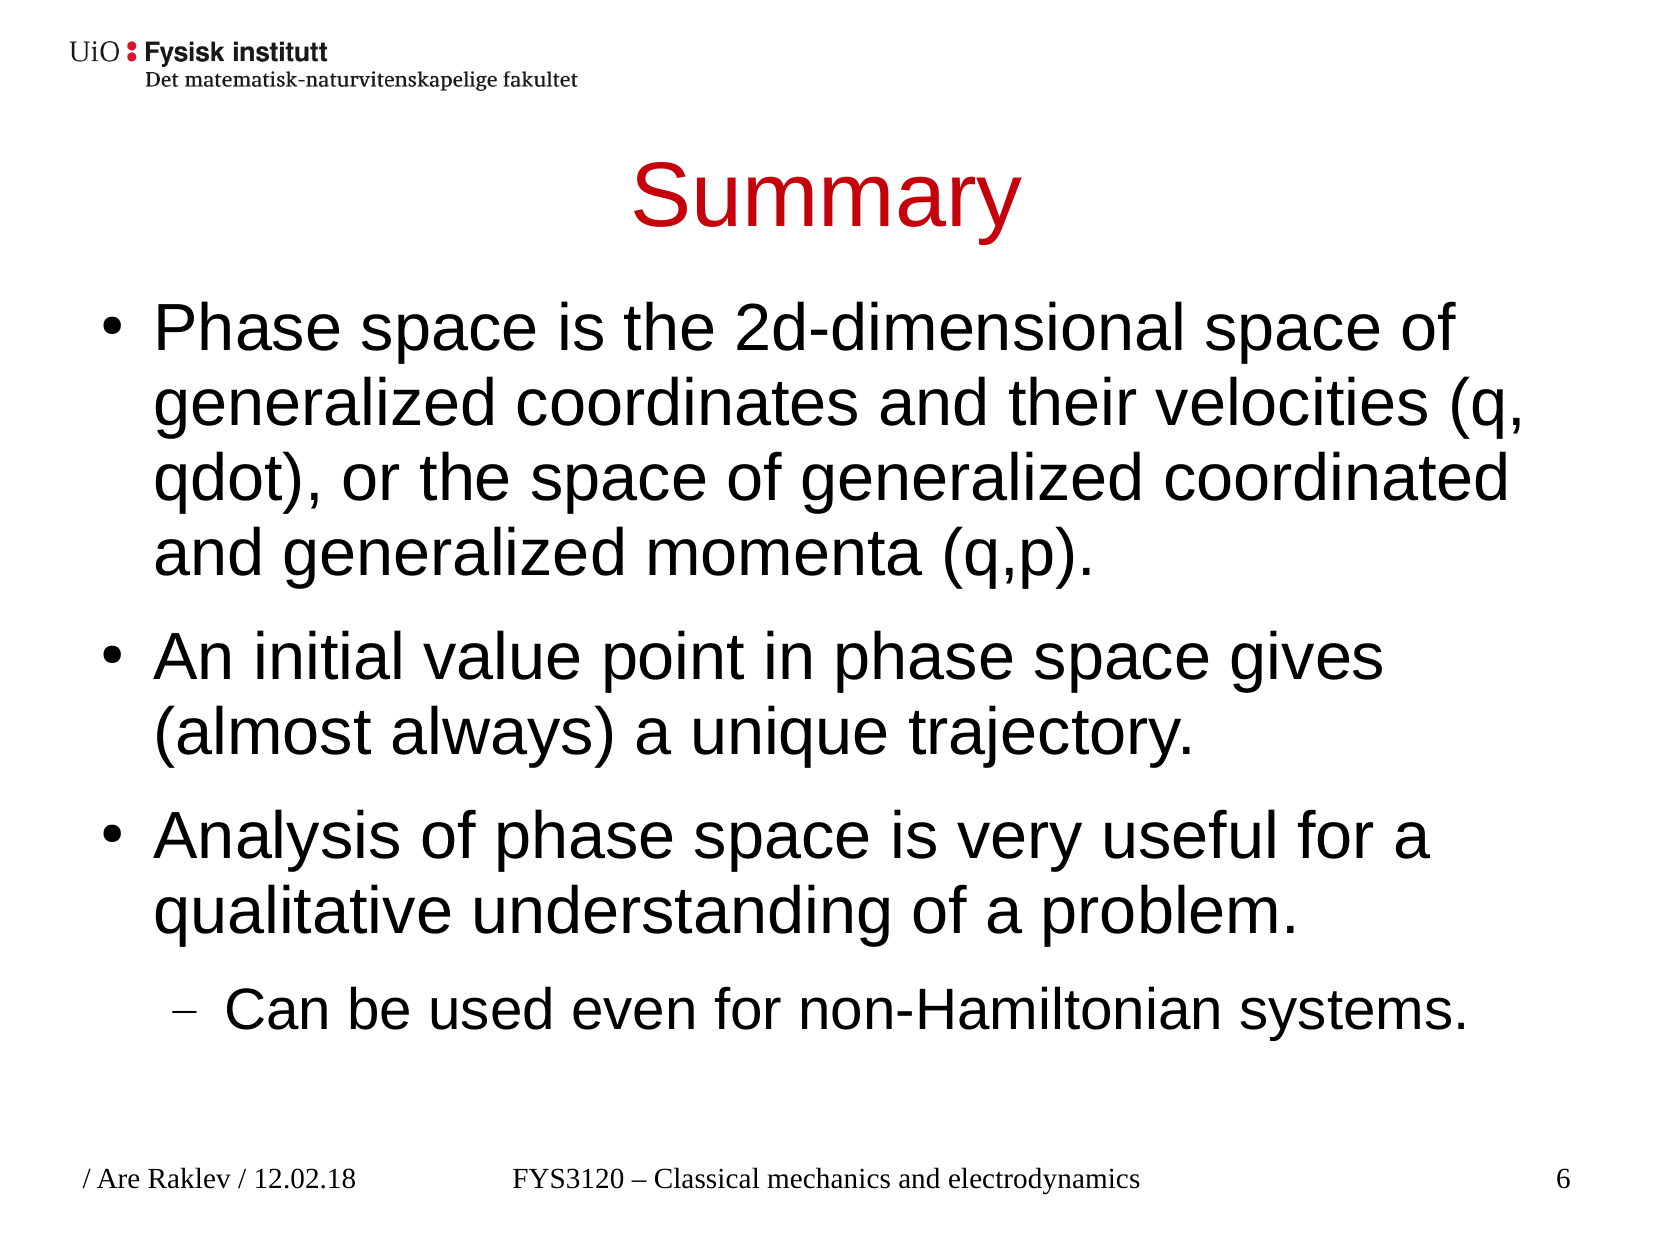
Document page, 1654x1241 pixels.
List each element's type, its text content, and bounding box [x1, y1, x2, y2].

list Phase space is the 2d-dimensional space of generalized coordinates and their velocities (q, qdot), or the space of generalized coordinated and generalized momenta (q,p). An initial value point in phase space gives (almost always) a unique trajectory. Analysis of phase space is very useful for a qualitative understanding of a problem. Can be used even for non-Hamiltonian systems. [82, 290, 1571, 1147]
picture [68, 37, 581, 93]
title Summary [82, 90, 1571, 290]
